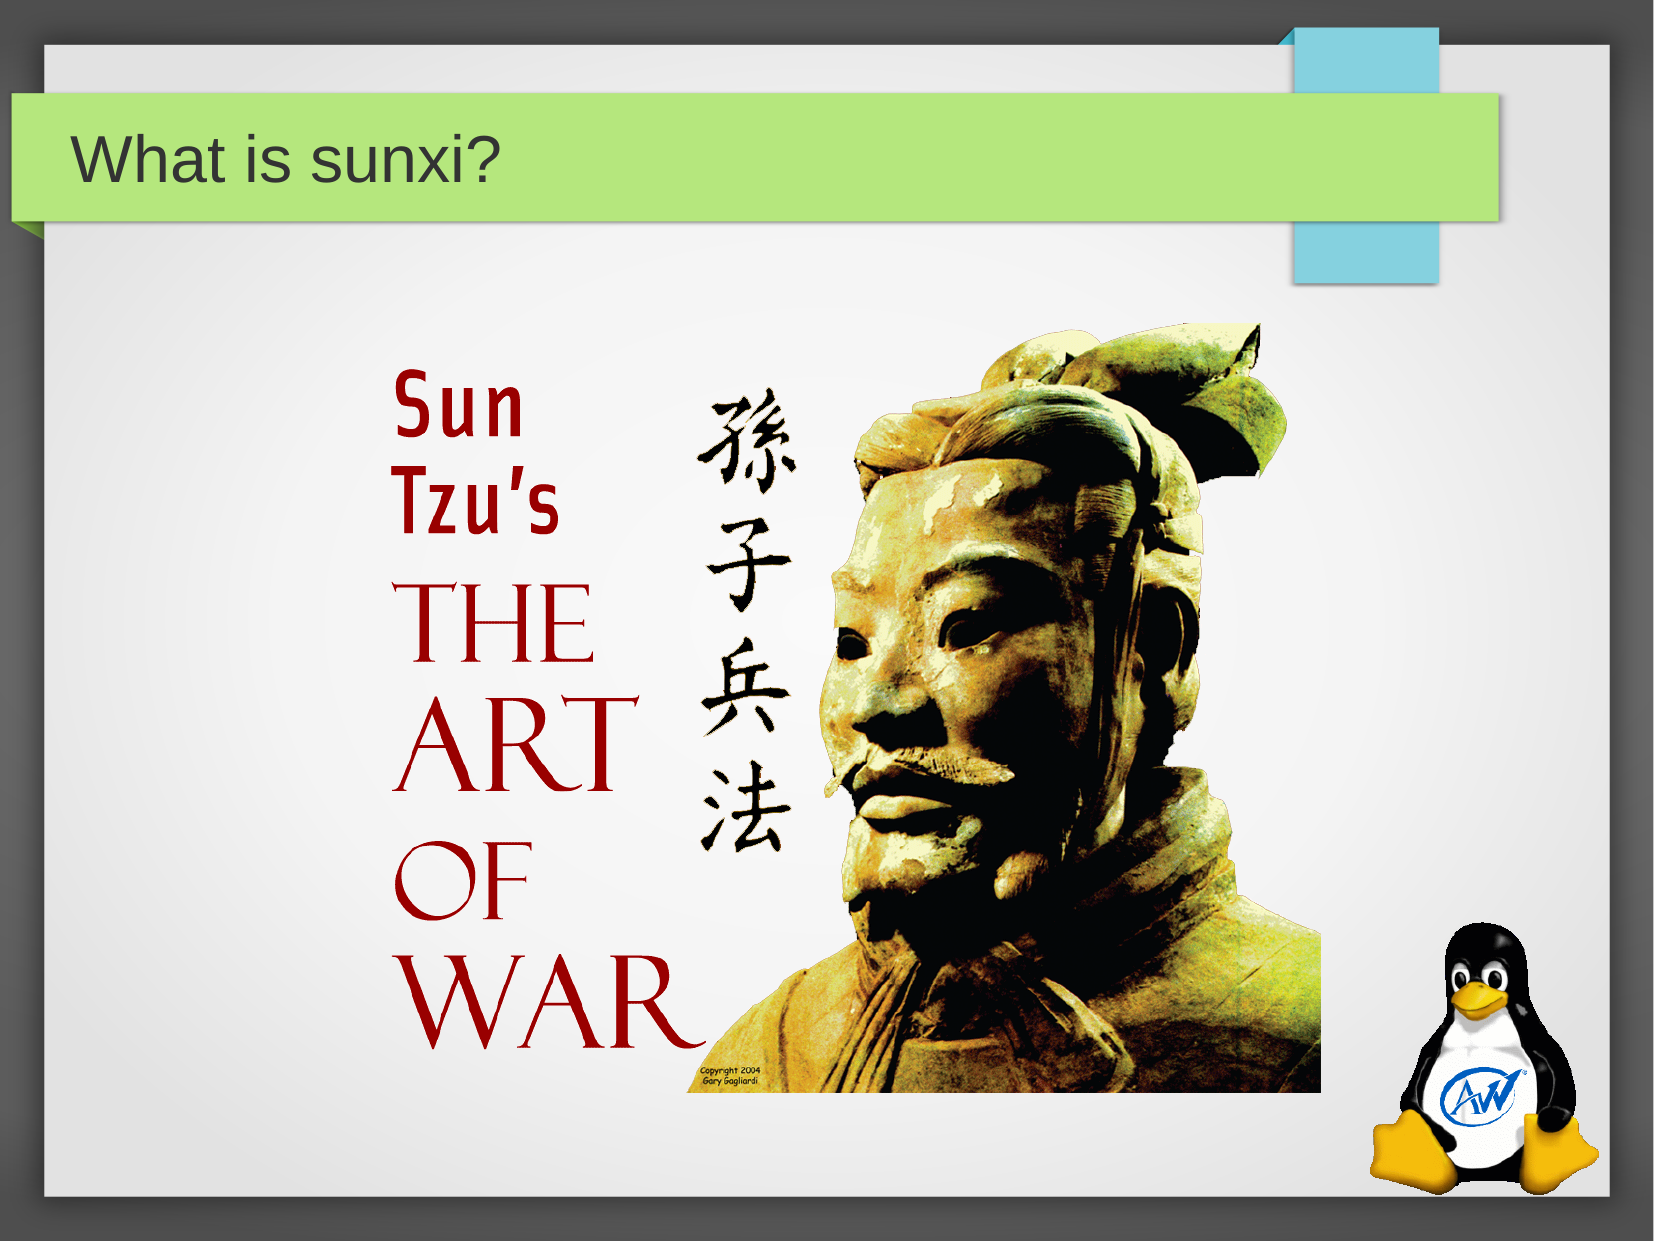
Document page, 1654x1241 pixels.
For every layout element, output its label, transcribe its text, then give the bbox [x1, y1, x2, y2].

picture [0, 0, 1654, 1241]
title What is sunxi? [70, 106, 1229, 213]
